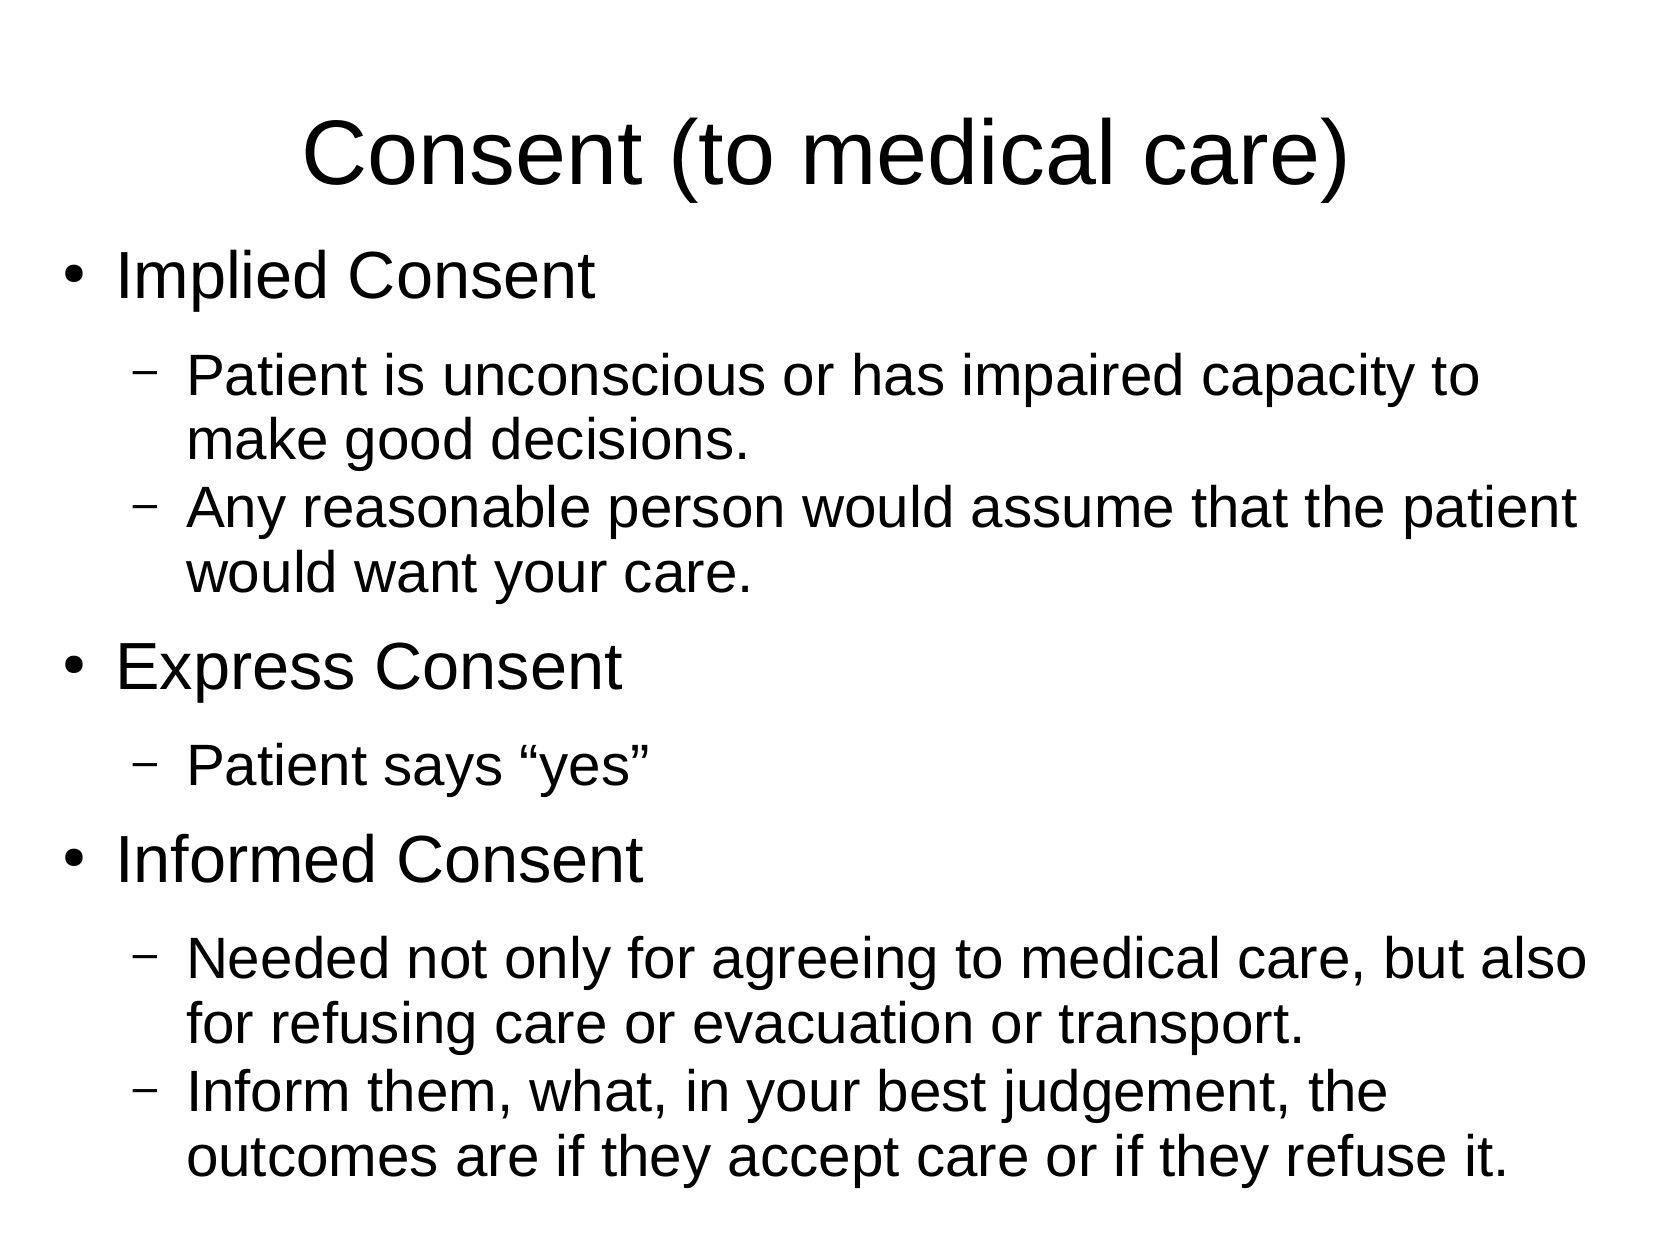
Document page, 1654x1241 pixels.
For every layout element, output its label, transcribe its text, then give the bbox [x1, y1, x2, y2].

title Consent (to medical care) [82, 49, 1571, 237]
list Implied Consent Patient is unconscious or has impaired capacity to make good decisions. Any reasonable person would assume that the patient would want your care. Express Consent Patient says “yes” Informed Consent Needed not only for agreeing to medical care, but also for refusing care or evacuation or transport. Inform them, what, in your best judgement, the outcomes are if they accept care or if they refuse it. [44, 237, 1625, 1010]
